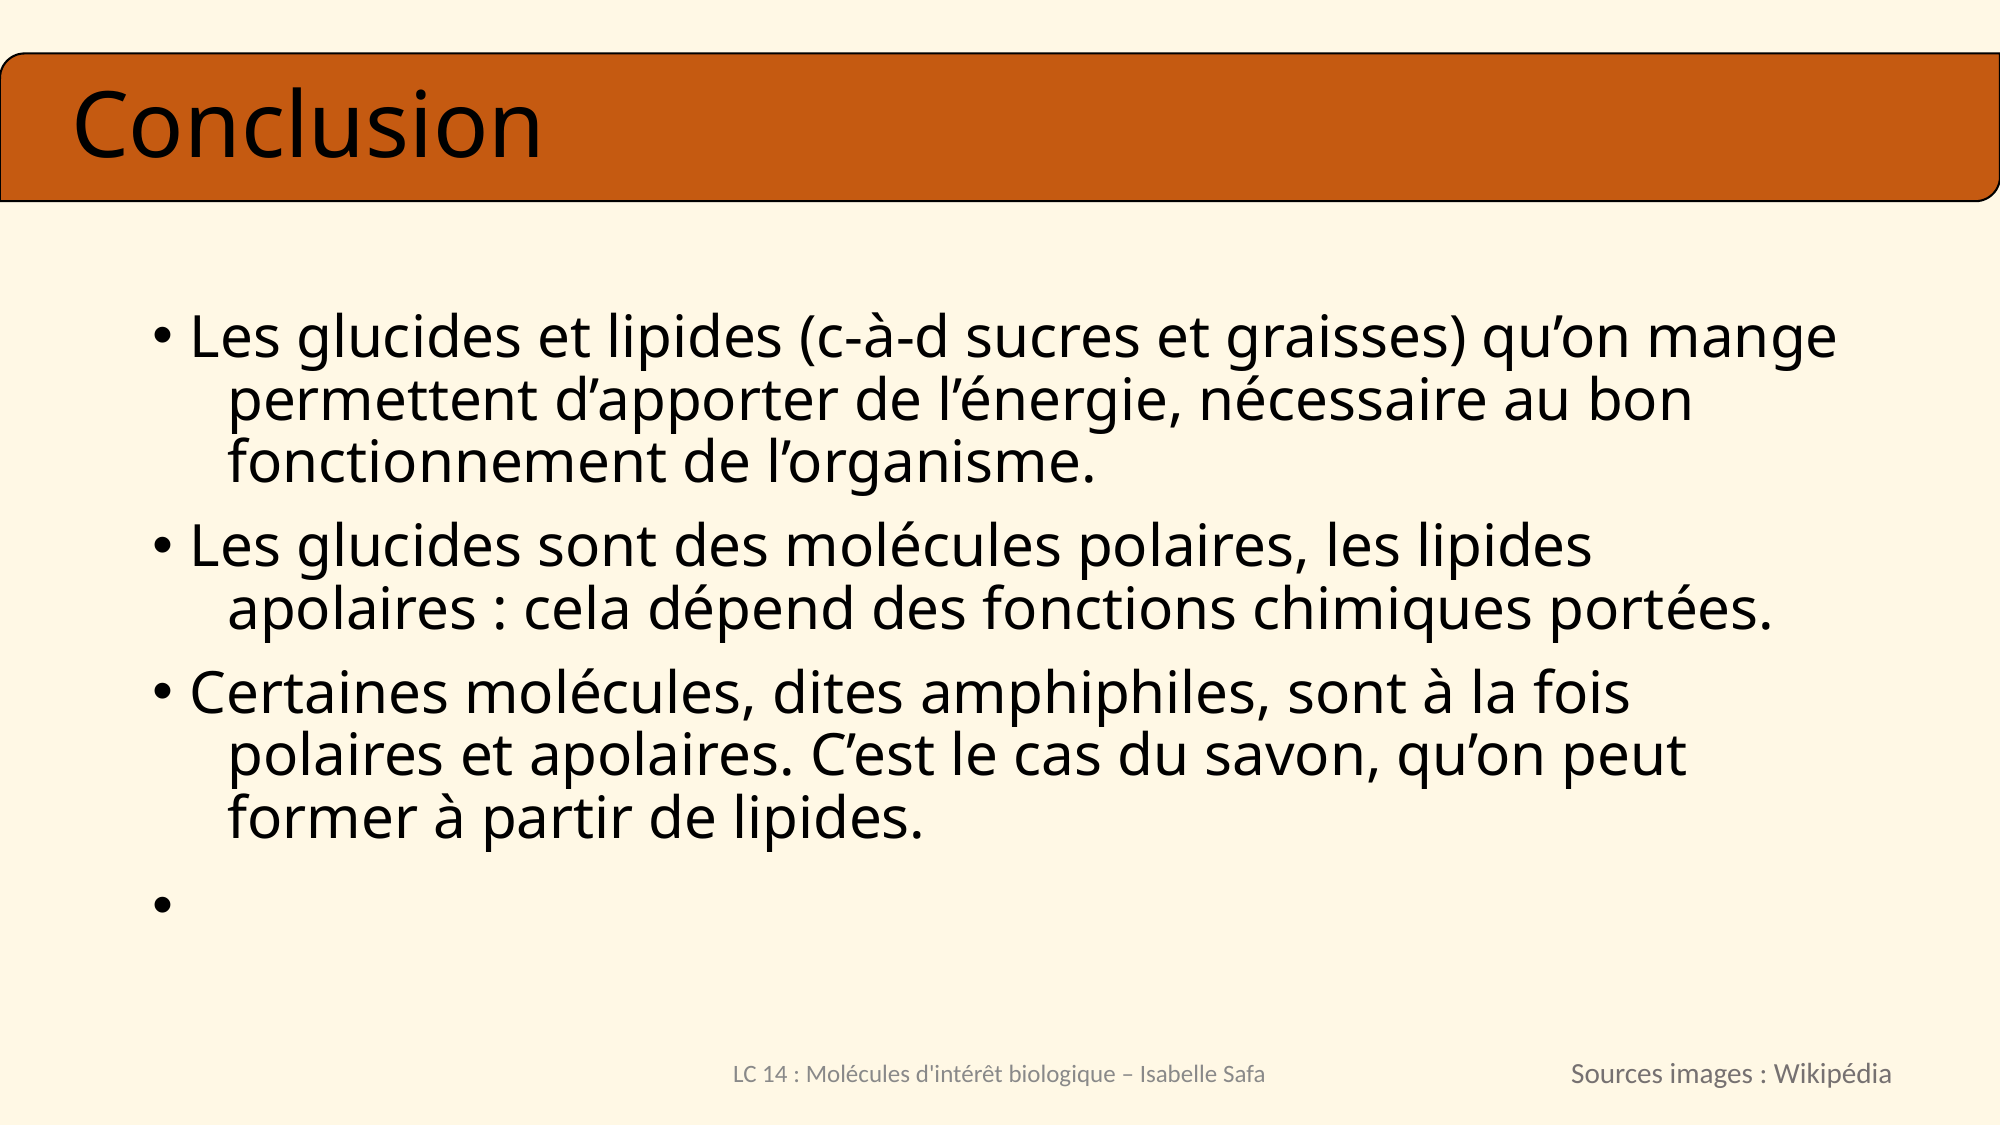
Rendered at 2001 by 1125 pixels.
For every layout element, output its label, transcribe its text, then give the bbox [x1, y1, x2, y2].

text_box [1781, 53, 2000, 202]
list Les glucides et lipides (c-à-d sucres et graisses) qu’on mange permettent d’apporter de l’énergie, nécessaire au bon fonctionnement de l’organisme. Les glucides sont des molécules polaires, les lipides apolaires : cela dépend des fonctions chimiques portées. Certaines molécules, dites amphiphiles, sont à la fois polaires et apolaires. C’est le cas du savon, qu’on peut former à partir de lipides. [137, 299, 1863, 1014]
title Conclusion [55, 18, 1781, 237]
text_box Sources images : Wikipédia [1555, 1047, 1912, 1098]
text_box LC 14 : Molécules d'intérêt biologique – Isabelle Safa [662, 1042, 1338, 1103]
text_box [0, 53, 55, 202]
